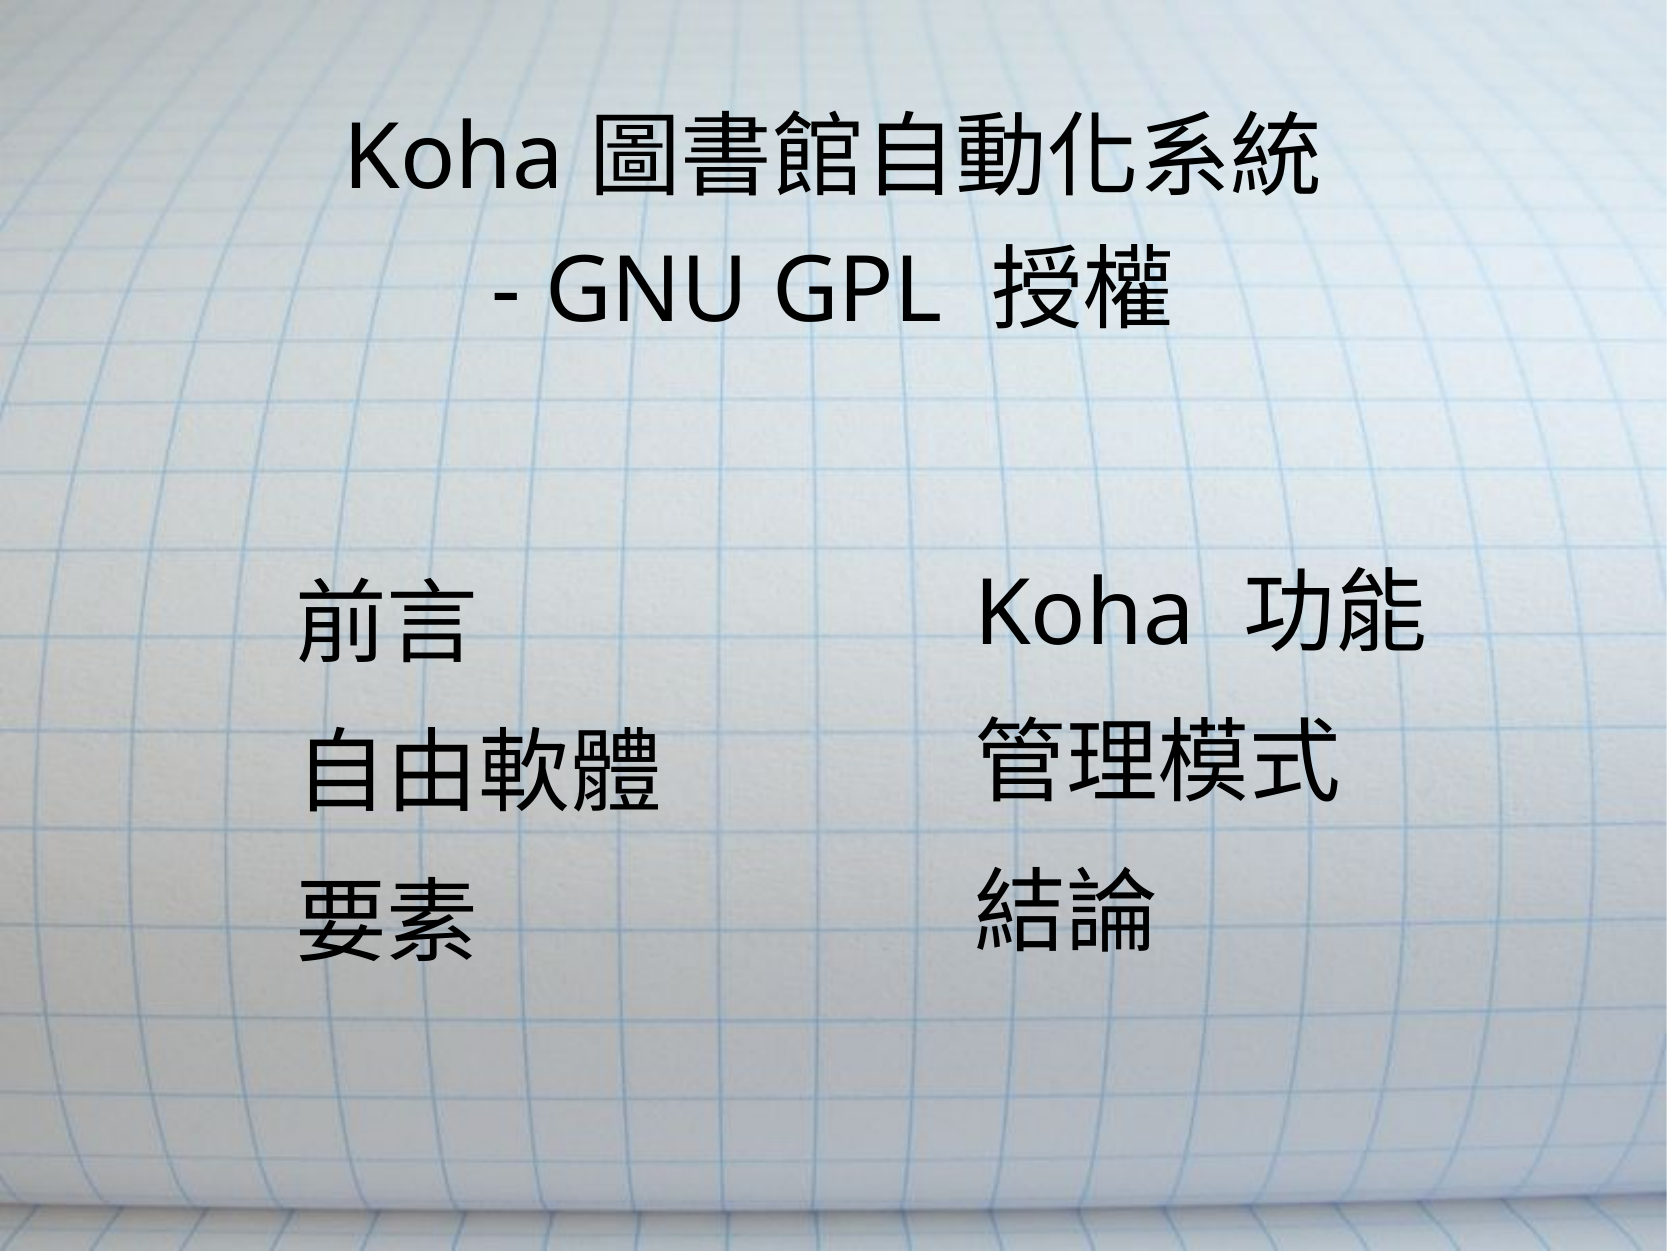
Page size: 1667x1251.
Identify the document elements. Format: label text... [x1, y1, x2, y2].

picture [0, 0, 1667, 1251]
title Koha圖書館自動化系統 - GNU GPL 授權 [124, 97, 1542, 334]
list 前言 自由軟體 要素 [295, 548, 839, 1093]
list Koha 功能 管理模式 結論 [974, 538, 1519, 1034]
